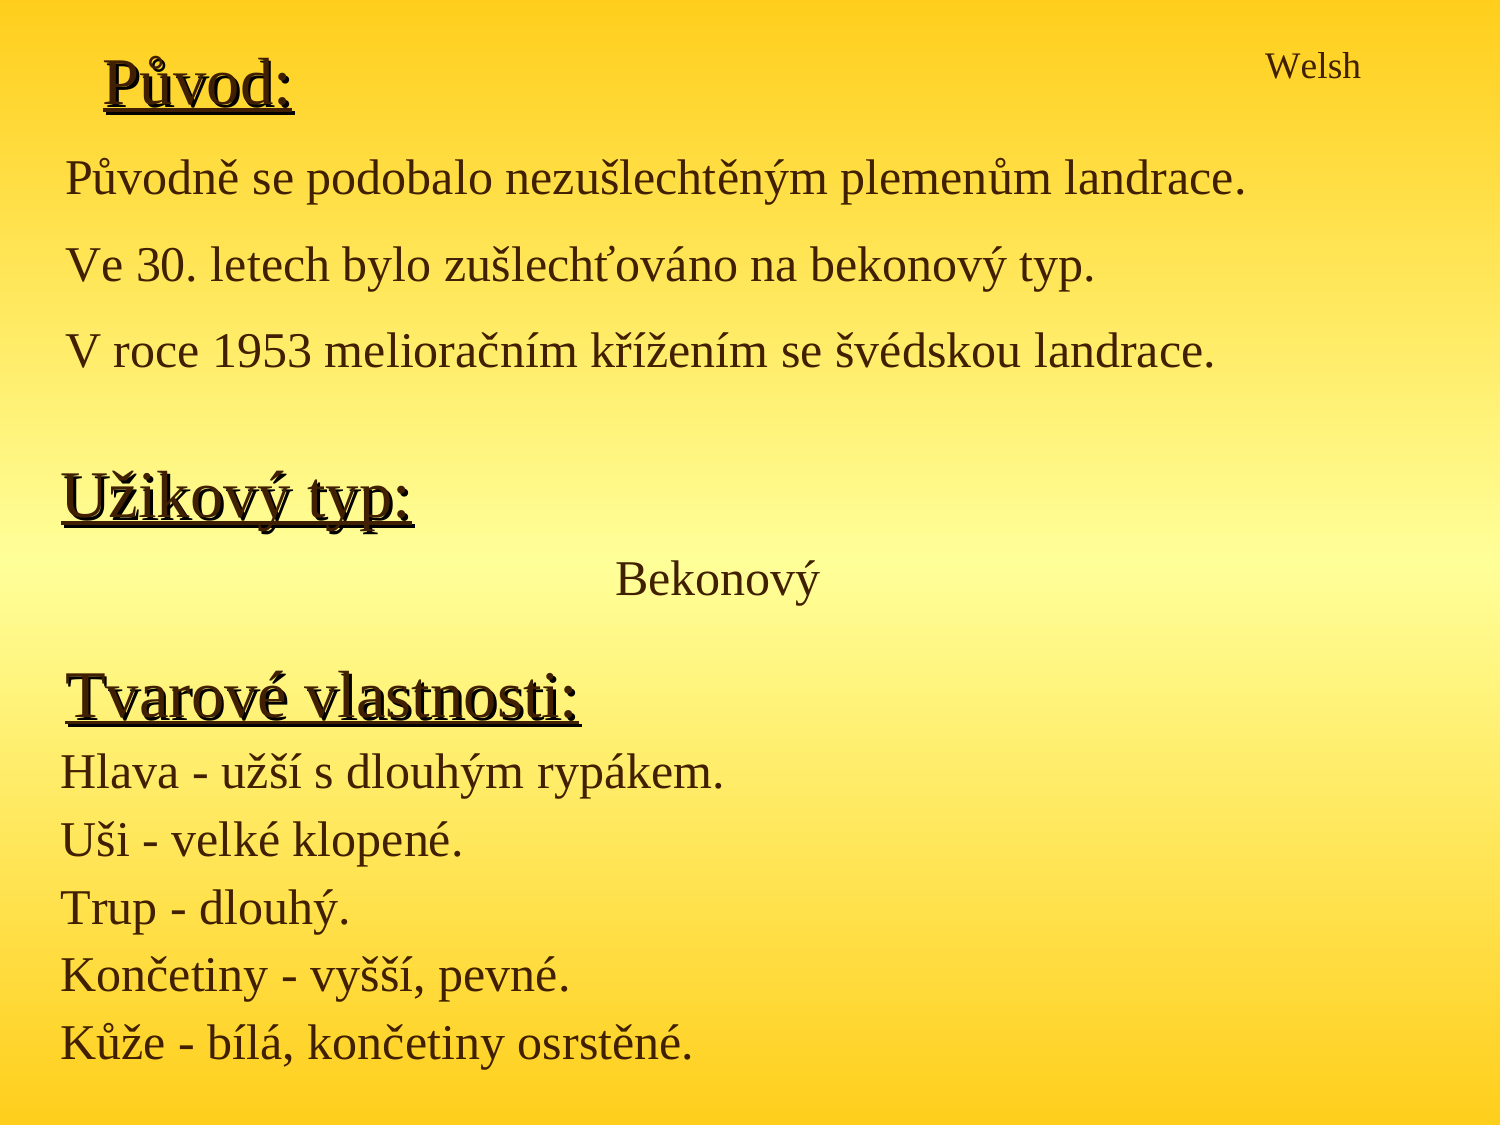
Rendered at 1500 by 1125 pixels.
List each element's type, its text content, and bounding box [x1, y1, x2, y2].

text_box Původ: Původně se podobalo nezušlechtěným plemenům landrace. Ve 30. letech bylo zušlechťováno na bekonový typ. V roce 1953 melioračním křížením se švédskou landrace. [37, 37, 1463, 387]
text_box Užikový typ: Bekonový [0, 462, 1051, 613]
text_box Tvarové vlastnosti: Hlava - užší s dlouhým rypákem. Uši - velké klopené. Trup - dlouhý. Končetiny - vyšší, pevné. Kůže - bílá, končetiny osrstěné. [0, 650, 1038, 1078]
